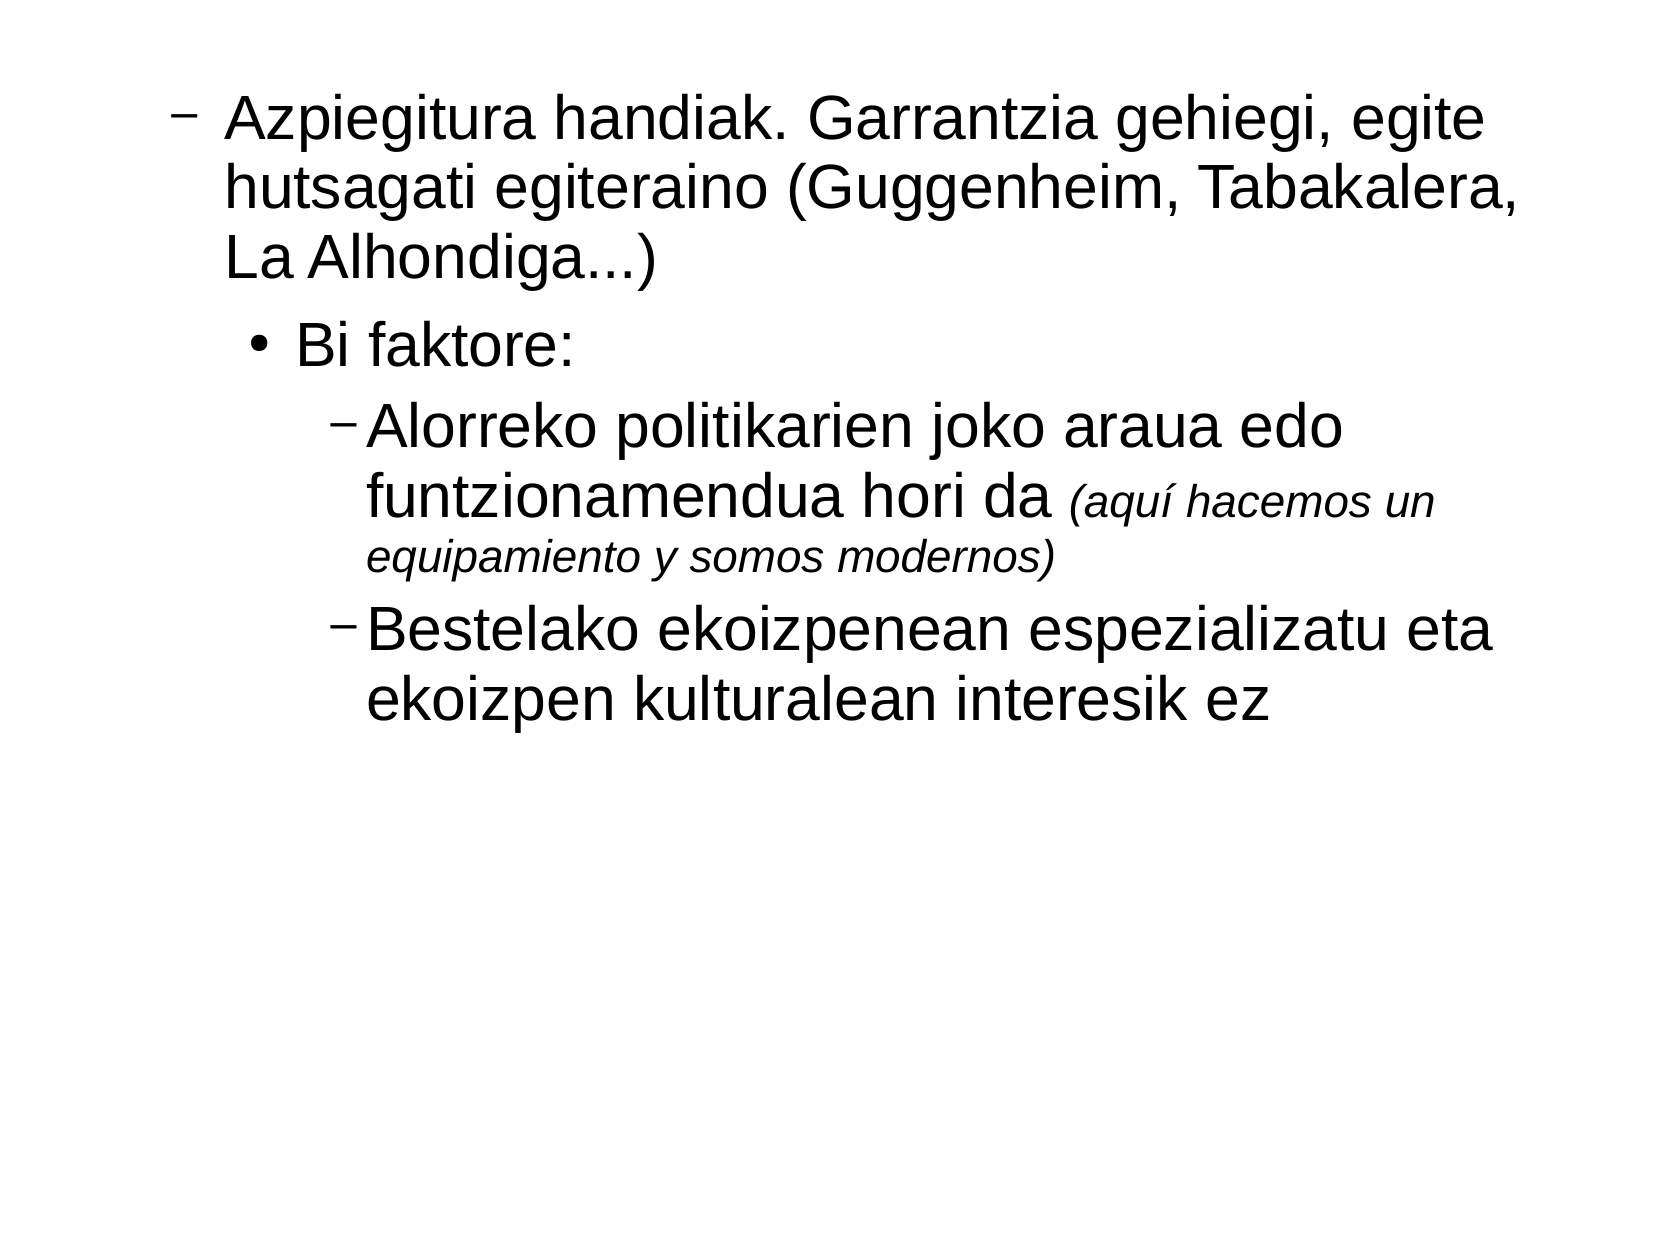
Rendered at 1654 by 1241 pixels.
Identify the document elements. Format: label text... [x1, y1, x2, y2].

list Azpiegitura handiak. Garrantzia gehiegi, egite hutsagati egiteraino (Guggenheim, Tabakalera, La Alhondiga...) Bi faktore: Alorreko politikarien joko araua edo funtzionamendua hori da (aquí hacemos un equipamiento y somos modernos) Bestelako ekoizpenean espezializatu eta ekoizpen kulturalean interesik ez [82, 82, 1571, 1170]
